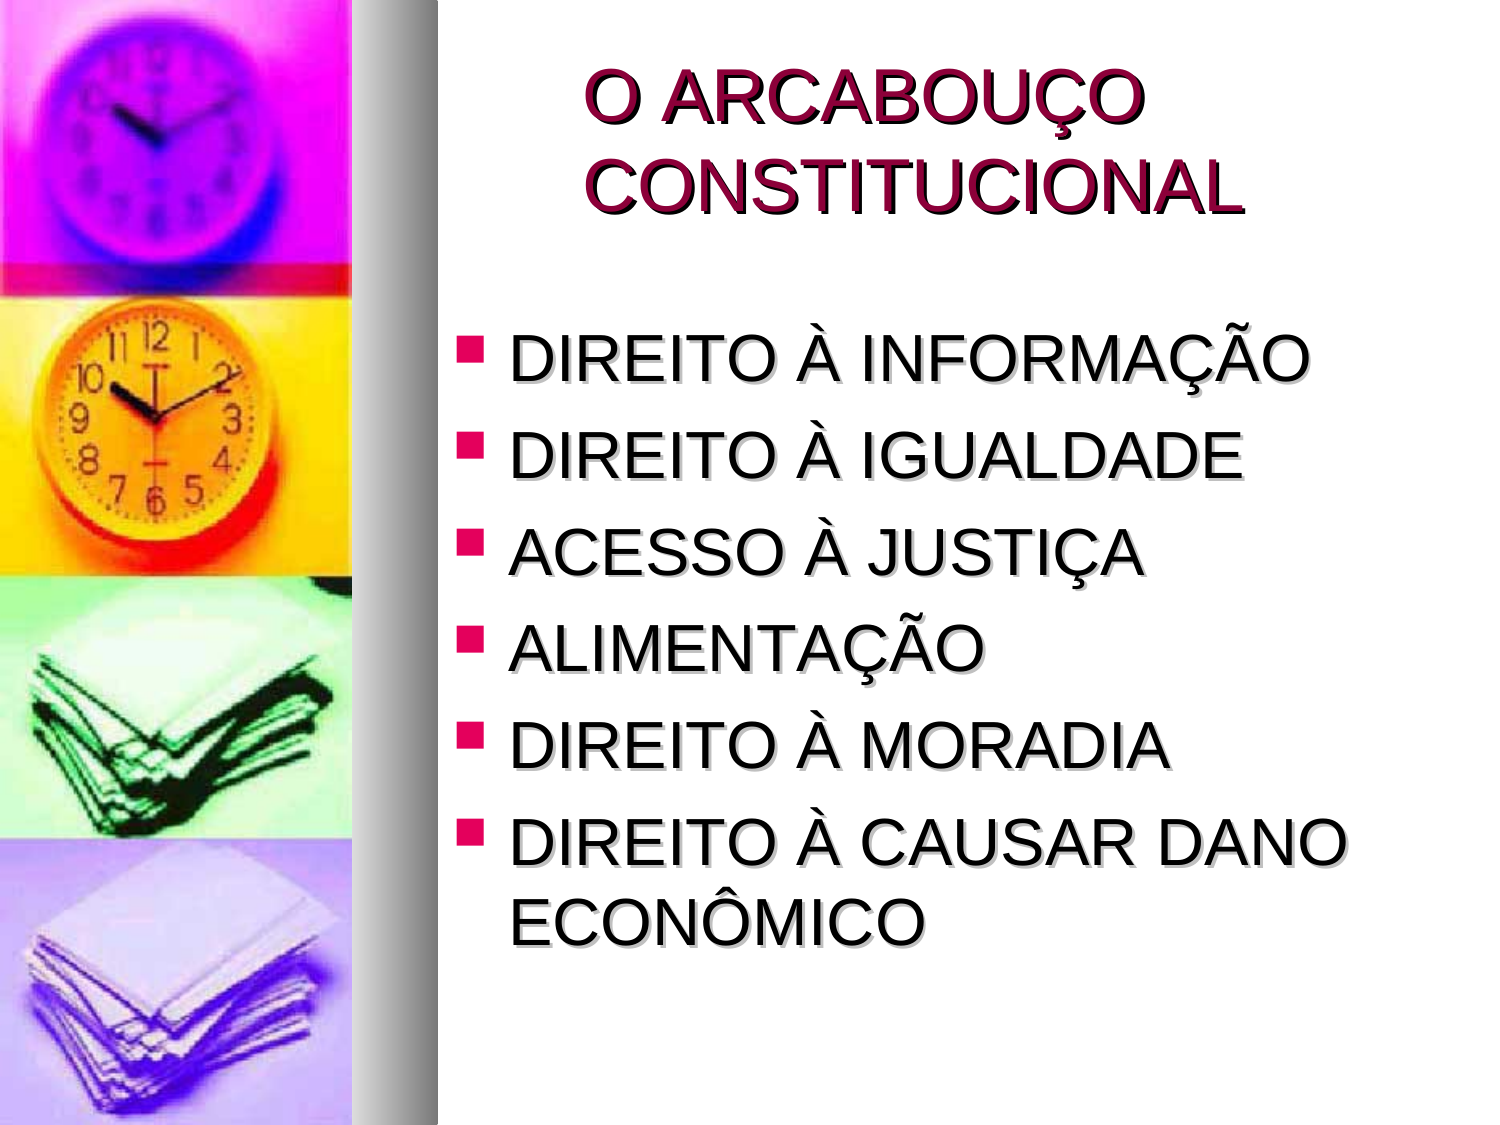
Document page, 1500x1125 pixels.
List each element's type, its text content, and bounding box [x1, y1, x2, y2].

picture [0, 0, 352, 1125]
title O ARCABOUÇO CONSTITUCIONAL [568, 36, 1500, 237]
list DIREITO À INFORMAÇÃO DIREITO À IGUALDADE ACESSO À JUSTIÇA ALIMENTAÇÃO DIREITO À MORADIA DIREITO À CAUSAR DANO ECONÔMICO [438, 307, 1489, 1063]
